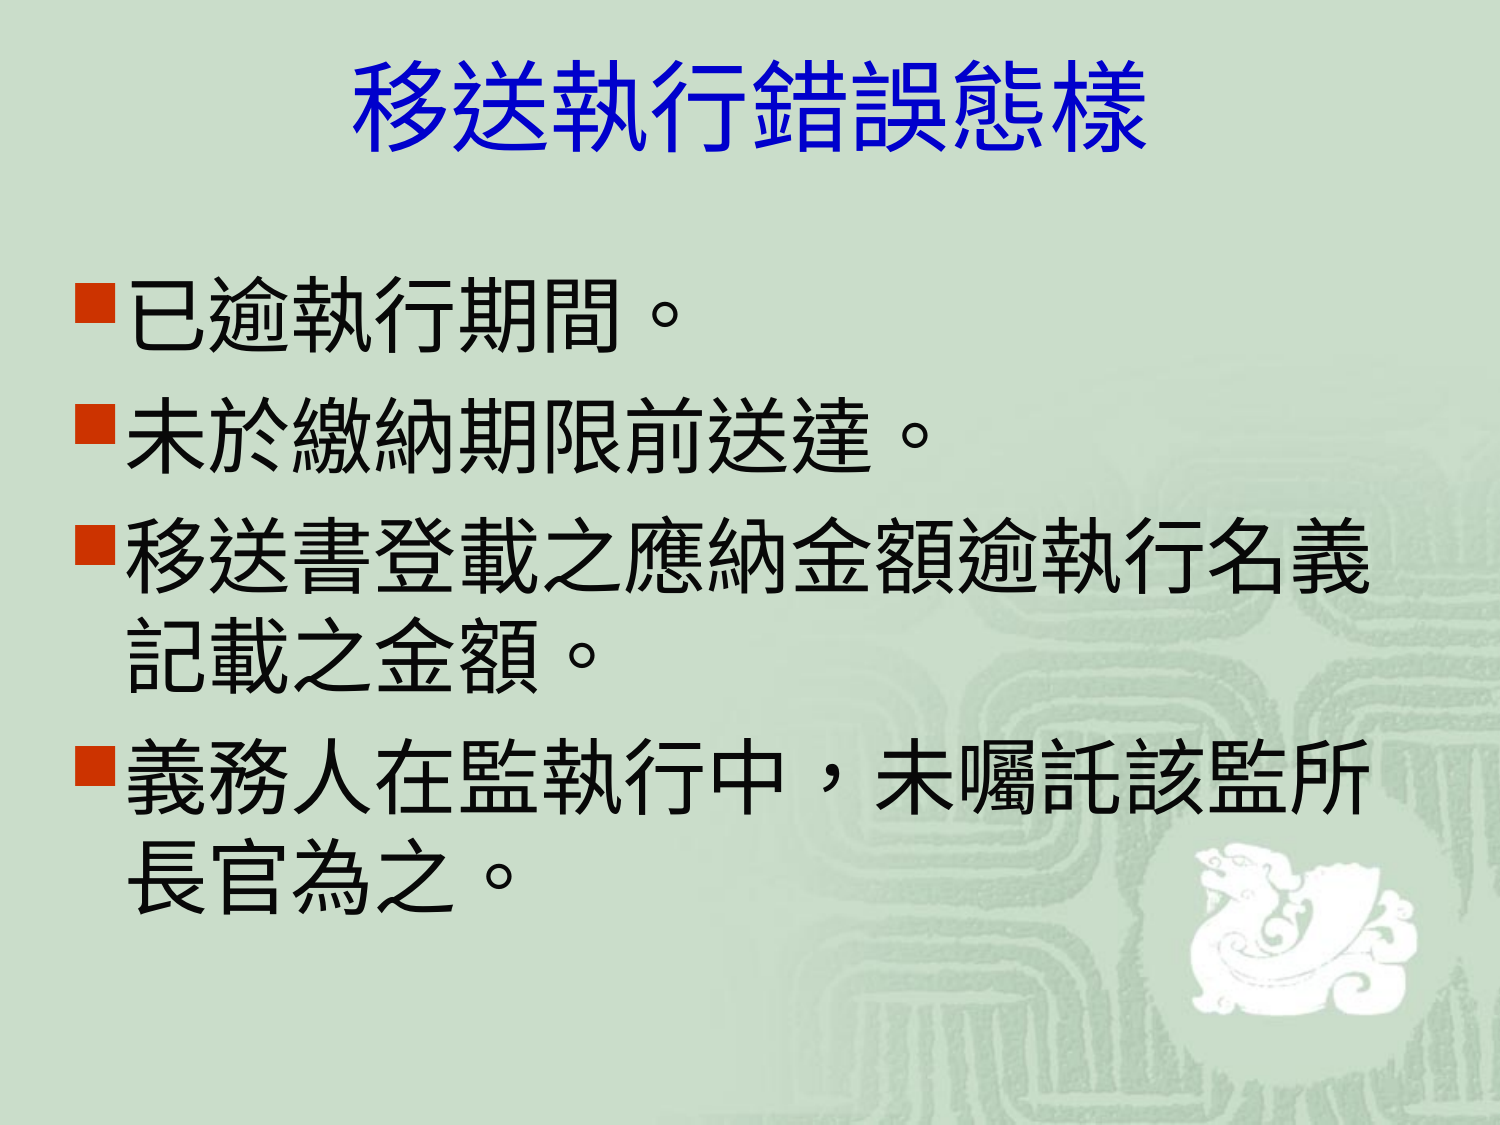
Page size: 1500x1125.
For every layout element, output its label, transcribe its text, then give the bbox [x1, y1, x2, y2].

picture [0, 0, 1500, 1125]
list 已逾執行期間。 未於繳納期限前送達。 移送書登載之應納金額逾執行名義記載之金額。 義務人在監執行中，未囑託該監所長官為之。 [53, 255, 1447, 1002]
title 移送執行錯誤態樣 [94, 50, 1406, 159]
